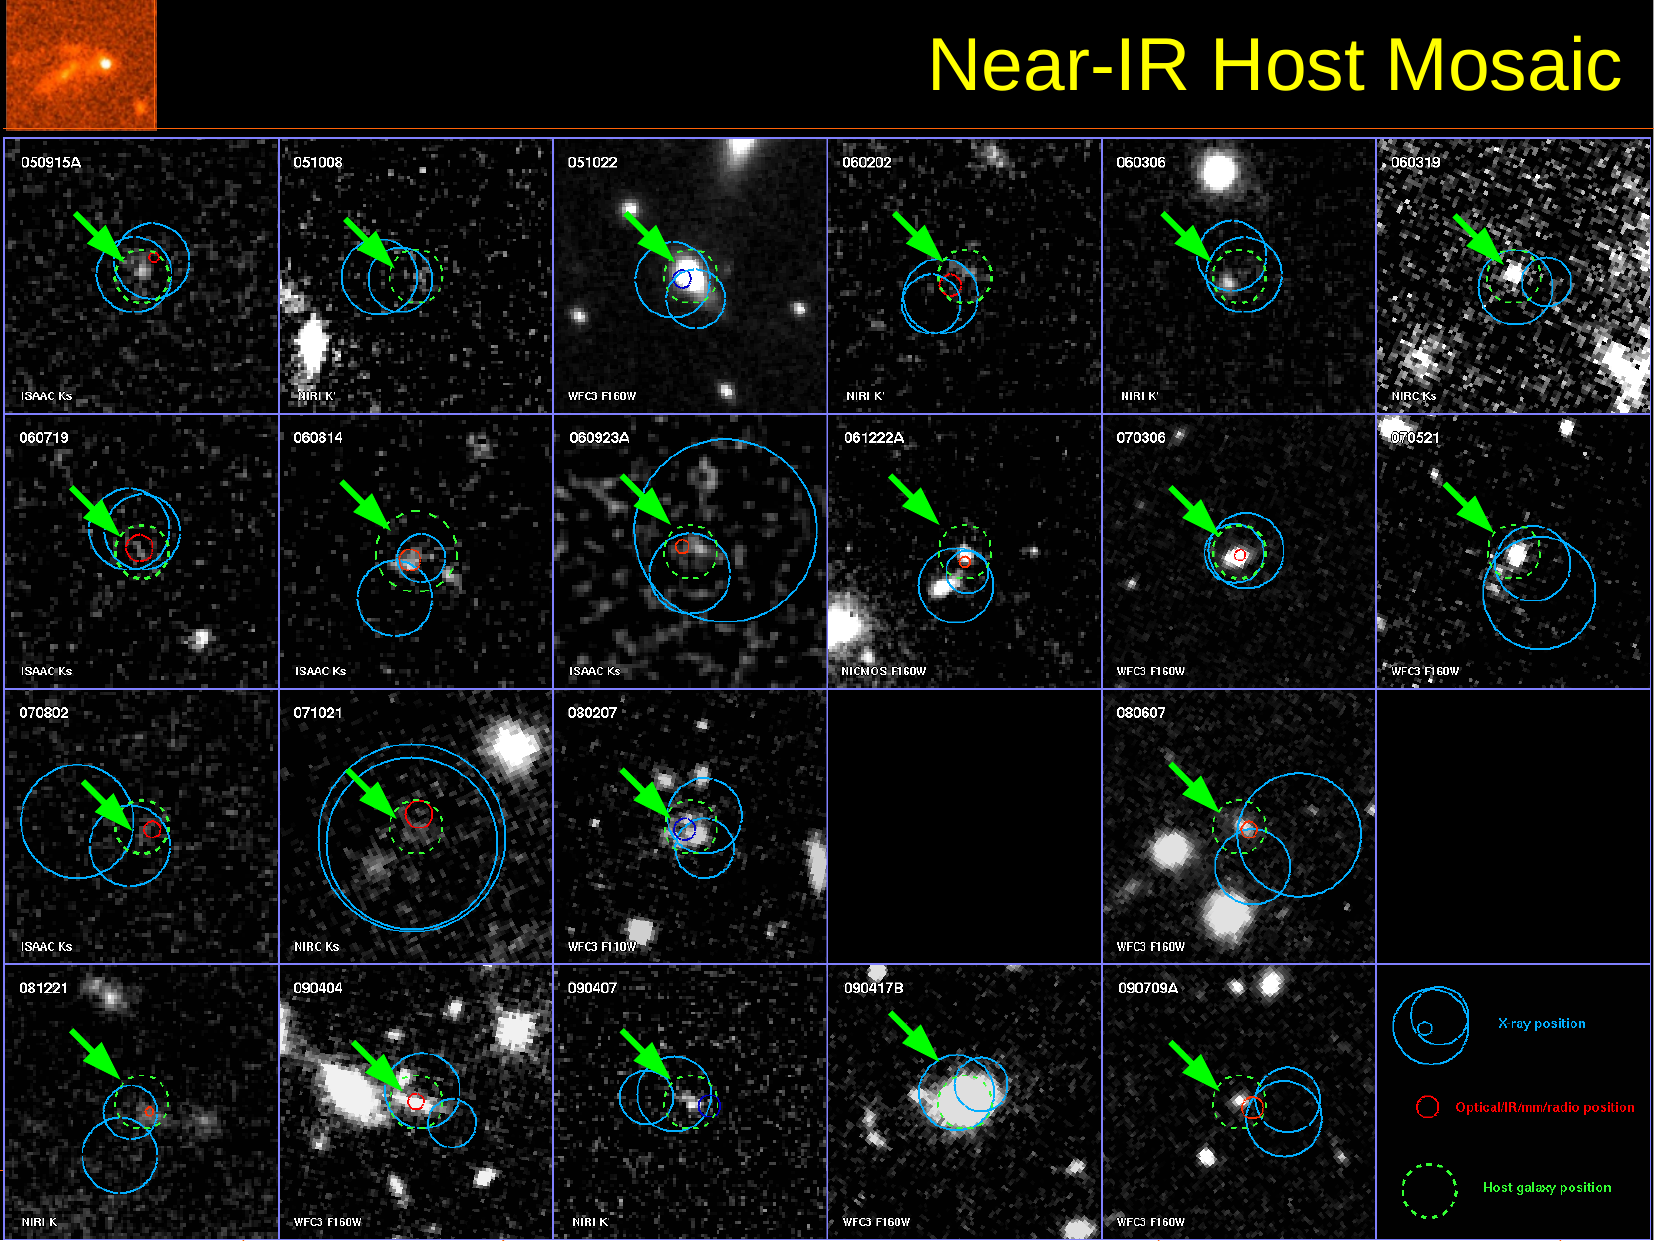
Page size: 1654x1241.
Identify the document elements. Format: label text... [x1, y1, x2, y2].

title Near-IR Host Mosaic [187, 21, 1624, 108]
picture [3, 137, 1651, 1240]
picture [7, 0, 154, 128]
